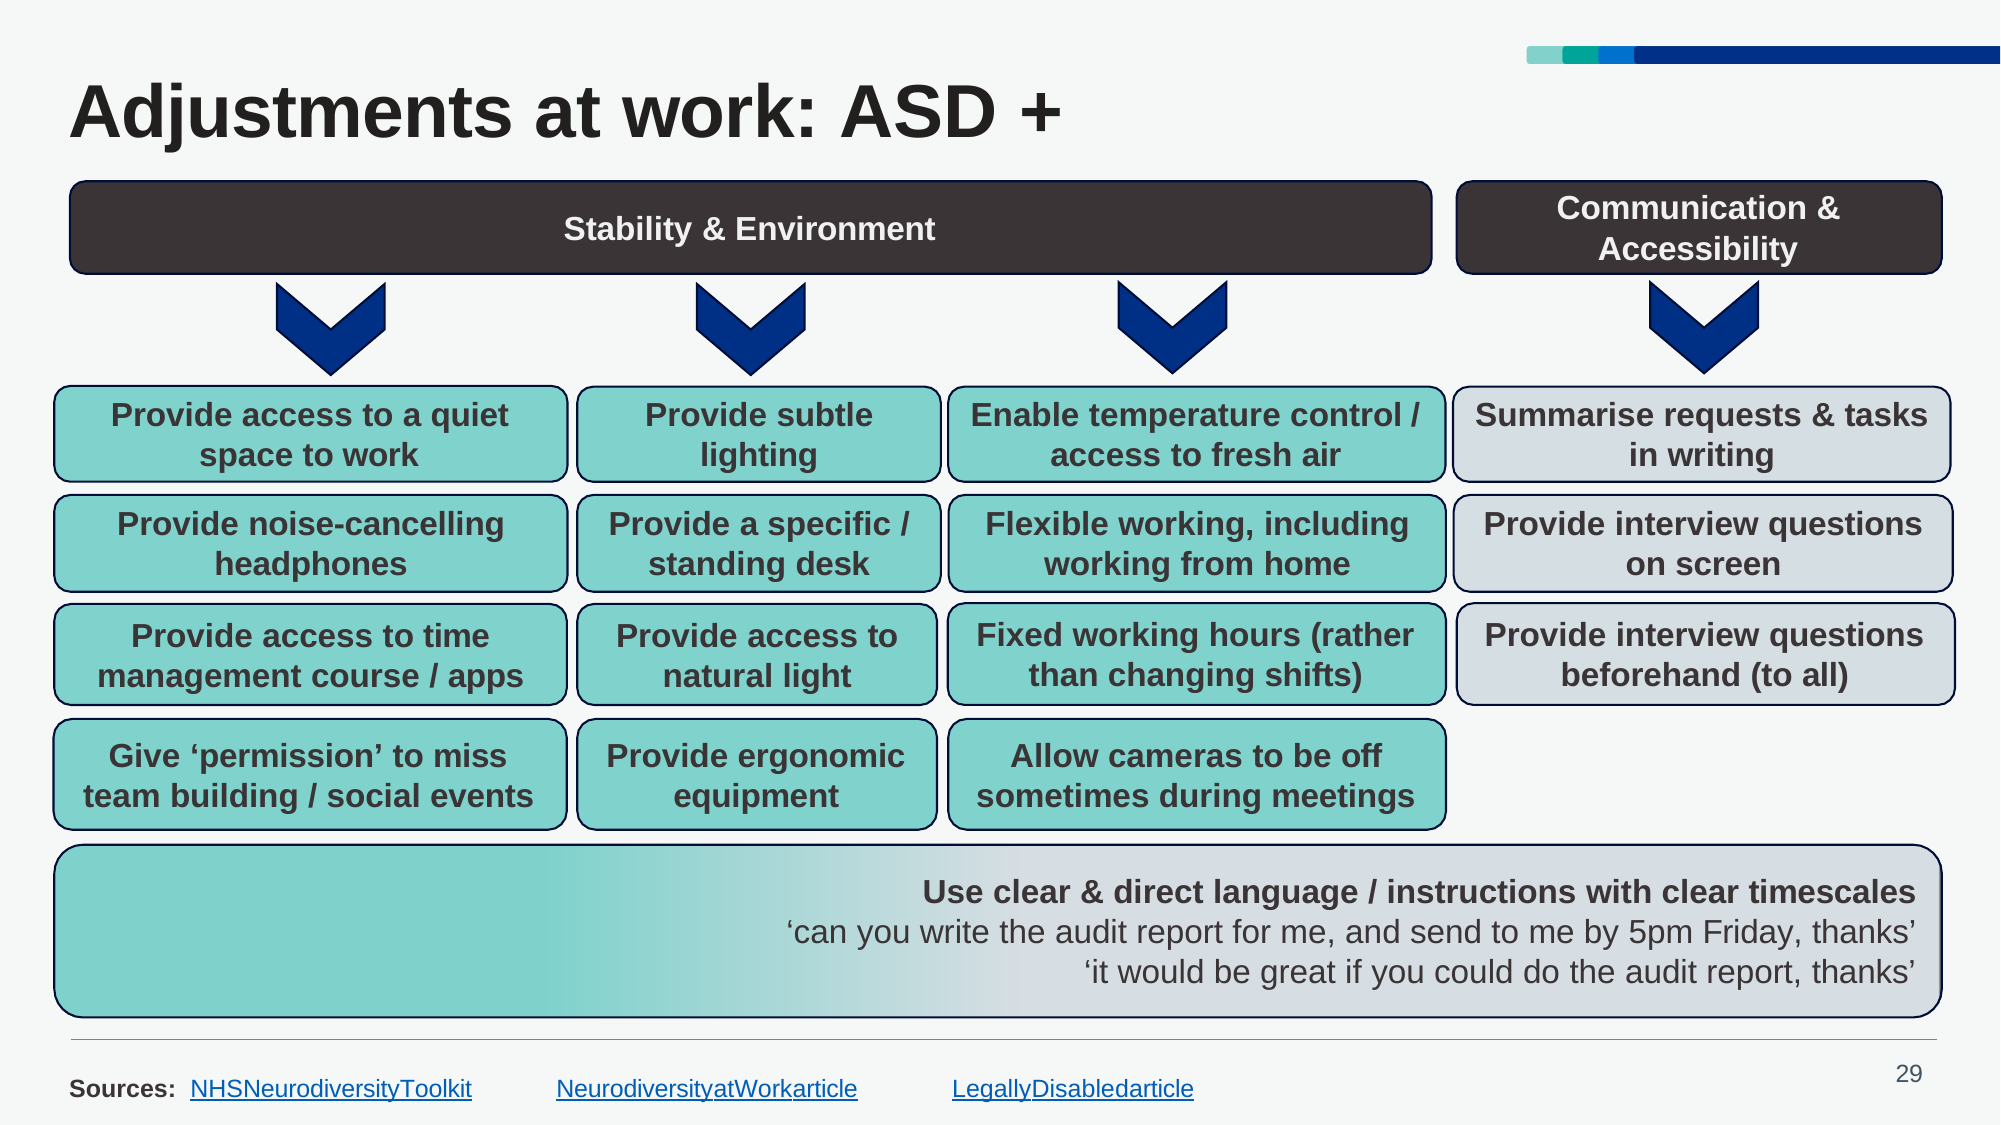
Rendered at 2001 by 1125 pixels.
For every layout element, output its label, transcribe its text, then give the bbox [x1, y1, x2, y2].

picture [54, 999, 73, 1018]
text_box Provide ergonomic equipment [604, 731, 911, 816]
text_box Flexible working, including working from home [981, 500, 1414, 585]
text_box [950, 496, 1444, 590]
text_box [950, 388, 1444, 480]
text_box [579, 720, 935, 828]
picture [1923, 999, 1942, 1018]
text_box [56, 496, 566, 590]
text_box Enable temperature control / access to fresh air [968, 391, 1426, 476]
text_box Allow cameras to be off sometimes during meetings [974, 731, 1421, 816]
text_box Provide interview questions beforehand (to all) [1482, 611, 1930, 696]
text_box [950, 720, 1444, 828]
text_box Neurodiversity at Work article [554, 1073, 885, 1106]
text_box Legally Disabled article [950, 1073, 1211, 1106]
text_box Provide access to natural light [613, 611, 901, 697]
text_box [1889, 1057, 1932, 1091]
text_box [1455, 388, 1949, 480]
text_box Provide a specific / standing desk [605, 500, 913, 585]
text_box [1120, 286, 1225, 371]
picture [54, 844, 74, 863]
text_box Sources: NHS Neurodiversity Toolkit [67, 1073, 489, 1106]
text_box Fixed working hours (rather than changing shifts) [974, 611, 1420, 696]
text_box [56, 387, 566, 480]
text_box Provide access to a quiet space to work [108, 391, 513, 476]
text_box Stability & Environment [561, 204, 941, 249]
text_box [579, 605, 935, 703]
text_box Provide noise-cancelling headphones [112, 500, 510, 585]
text_box [699, 288, 803, 373]
text_box Provide subtle lighting [642, 391, 877, 476]
picture [56, 846, 1940, 1016]
text_box [1458, 605, 1953, 703]
text_box [1458, 183, 1940, 272]
title Adjustments at work: ASD ++ [66, 59, 1097, 155]
text_box [1455, 496, 1951, 590]
picture [1922, 844, 1942, 863]
text_box [56, 605, 565, 703]
text_box Use clear & direct language / instructions with clear timescales ‘can you write the audit report for me, and send to me by 5pm Friday, thanks’ ‘it would be great if you could do the audit report, thanks’ [784, 868, 1921, 993]
text_box Provide interview questions on screen [1479, 500, 1927, 585]
text_box [579, 388, 939, 480]
text_box [949, 605, 1444, 703]
text_box Provide access to time management course / apps [93, 611, 528, 697]
text_box [71, 183, 1430, 272]
text_box Communication & Accessibility [1554, 184, 1845, 269]
text_box [579, 496, 939, 590]
text_box [55, 720, 565, 828]
text_box [279, 288, 383, 373]
text_box Give ‘permission’ to miss team building / social events [81, 731, 539, 816]
text_box [1652, 286, 1756, 371]
text_box Summarise requests & tasks in writing [1472, 391, 1932, 476]
